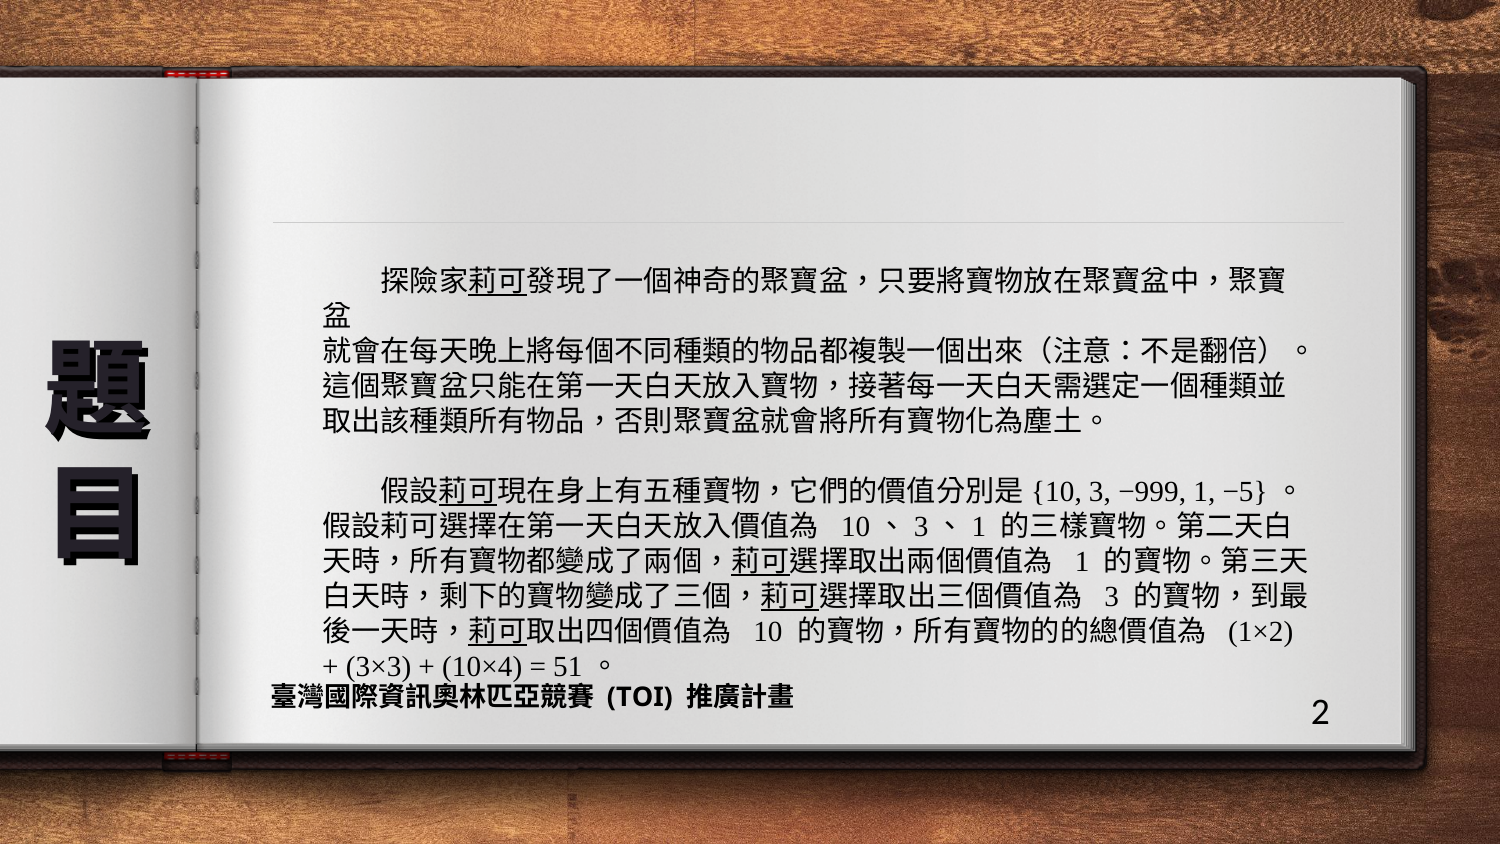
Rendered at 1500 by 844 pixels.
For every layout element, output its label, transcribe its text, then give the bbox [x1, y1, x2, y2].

title 題 目 [28, 306, 210, 552]
text_box 探險家莉可發現了一個神奇的聚寶盆，只要將寶物放在聚寶盆中，聚寶盆 就會在每天晚上將每個不同種類的物品都複製一個出來（注意：不是翻倍）。這個聚寶盆只能在第一天白天放入寶物，接著每一天白天需選定一個種類並取出該種類所有物品，否則聚寶盆就會將所有寶物化為塵土。 假設莉可現在身上有五種寶物，它們的價值分別是{10, 3, −999, 1, −5}。假設莉可選擇在第一天白天放入價值為 10、3、1 的三樣寶物。第二天白天時，所有寶物都變成了兩個，莉可選擇取出兩個價值為 1 的寶物。第三天白天時，剩下的寶物變成了三個，莉可選擇取出三個價值為 3 的寶物，到最後一天時，莉可取出四個價值為 10 的寶物，所有寶物的的總價值為 (1×2) + (3×3) + (10×4) = 51。 [307, 255, 1330, 690]
text_box [1295, 672, 1386, 737]
